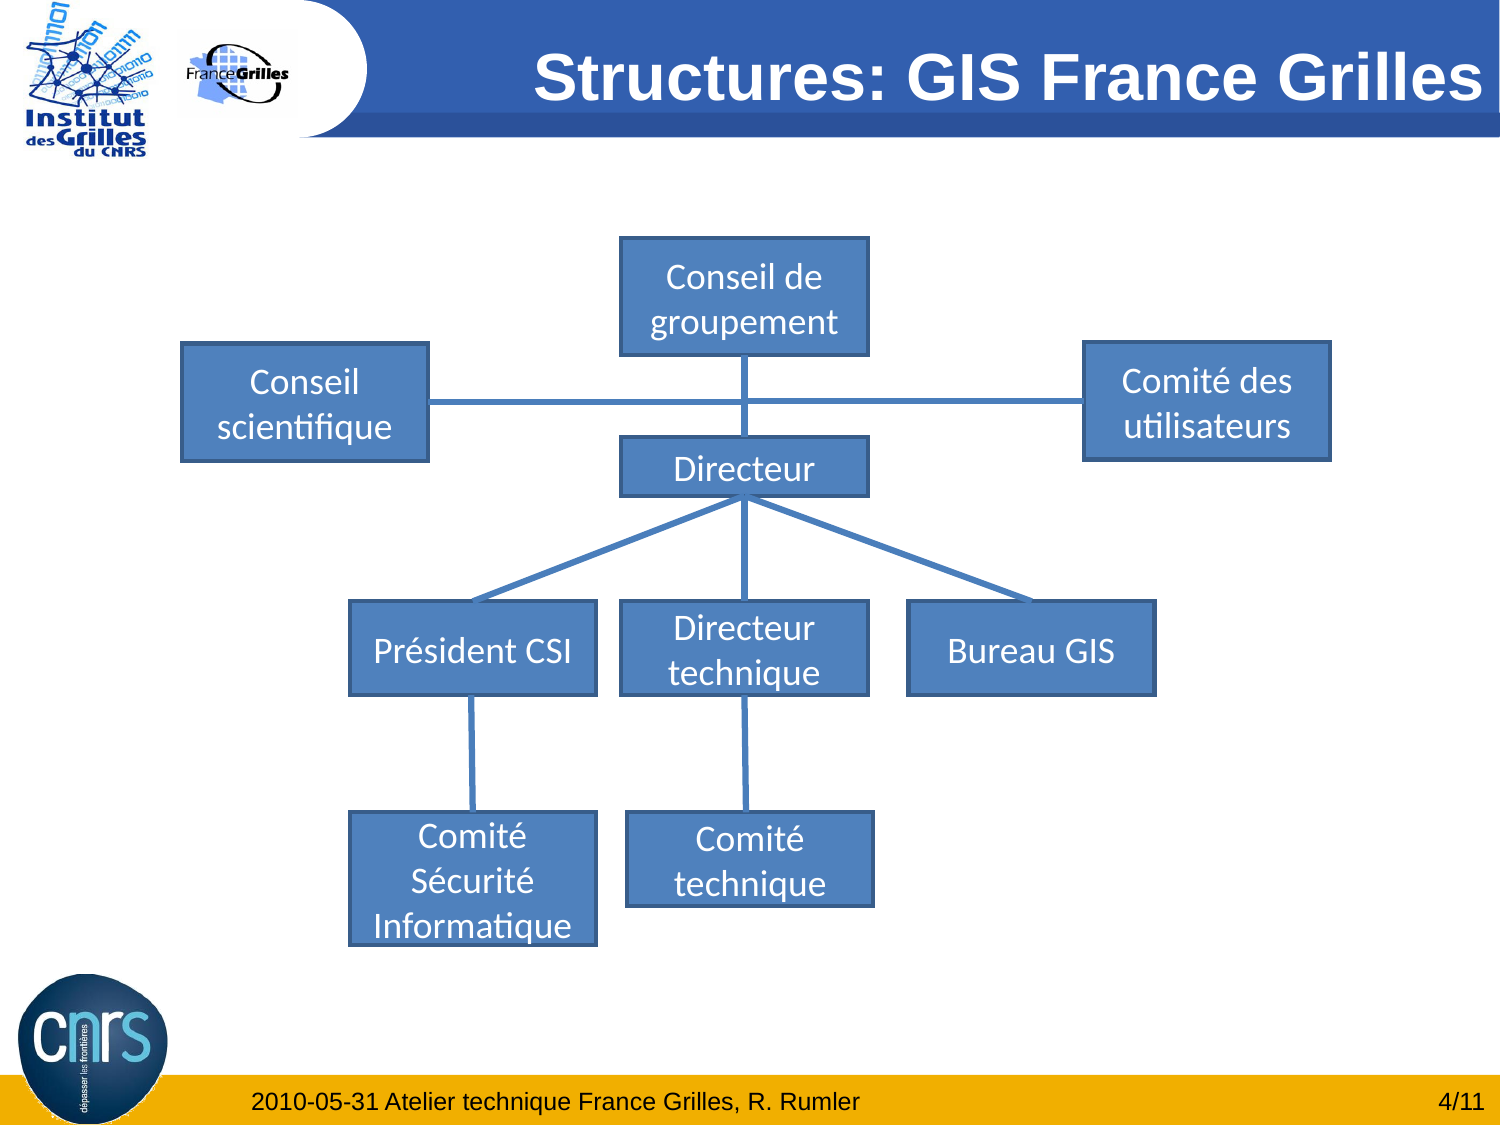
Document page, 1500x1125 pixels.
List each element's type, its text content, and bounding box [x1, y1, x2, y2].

text_box Bureau GIS [908, 601, 1155, 696]
text_box Comité Sécurité Informatique [349, 812, 596, 945]
text_box Directeur technique [621, 601, 868, 696]
text_box 2010-05-31 Atelier technique France Grilles, R. Rumler [236, 1080, 1270, 1124]
text_box Conseil de groupement [621, 238, 868, 356]
picture [0, 0, 298, 159]
text_box Conseil scientifique [181, 343, 428, 461]
title Structures: GIS France Grilles [395, 0, 1500, 148]
text_box <numéro>/11 [1299, 1080, 1500, 1124]
text_box Comité technique [627, 812, 874, 907]
picture [17, 974, 168, 1125]
text_box Président CSI [349, 601, 596, 696]
text_box Comité des utilisateurs [1084, 342, 1331, 460]
text_box Directeur [621, 437, 868, 496]
